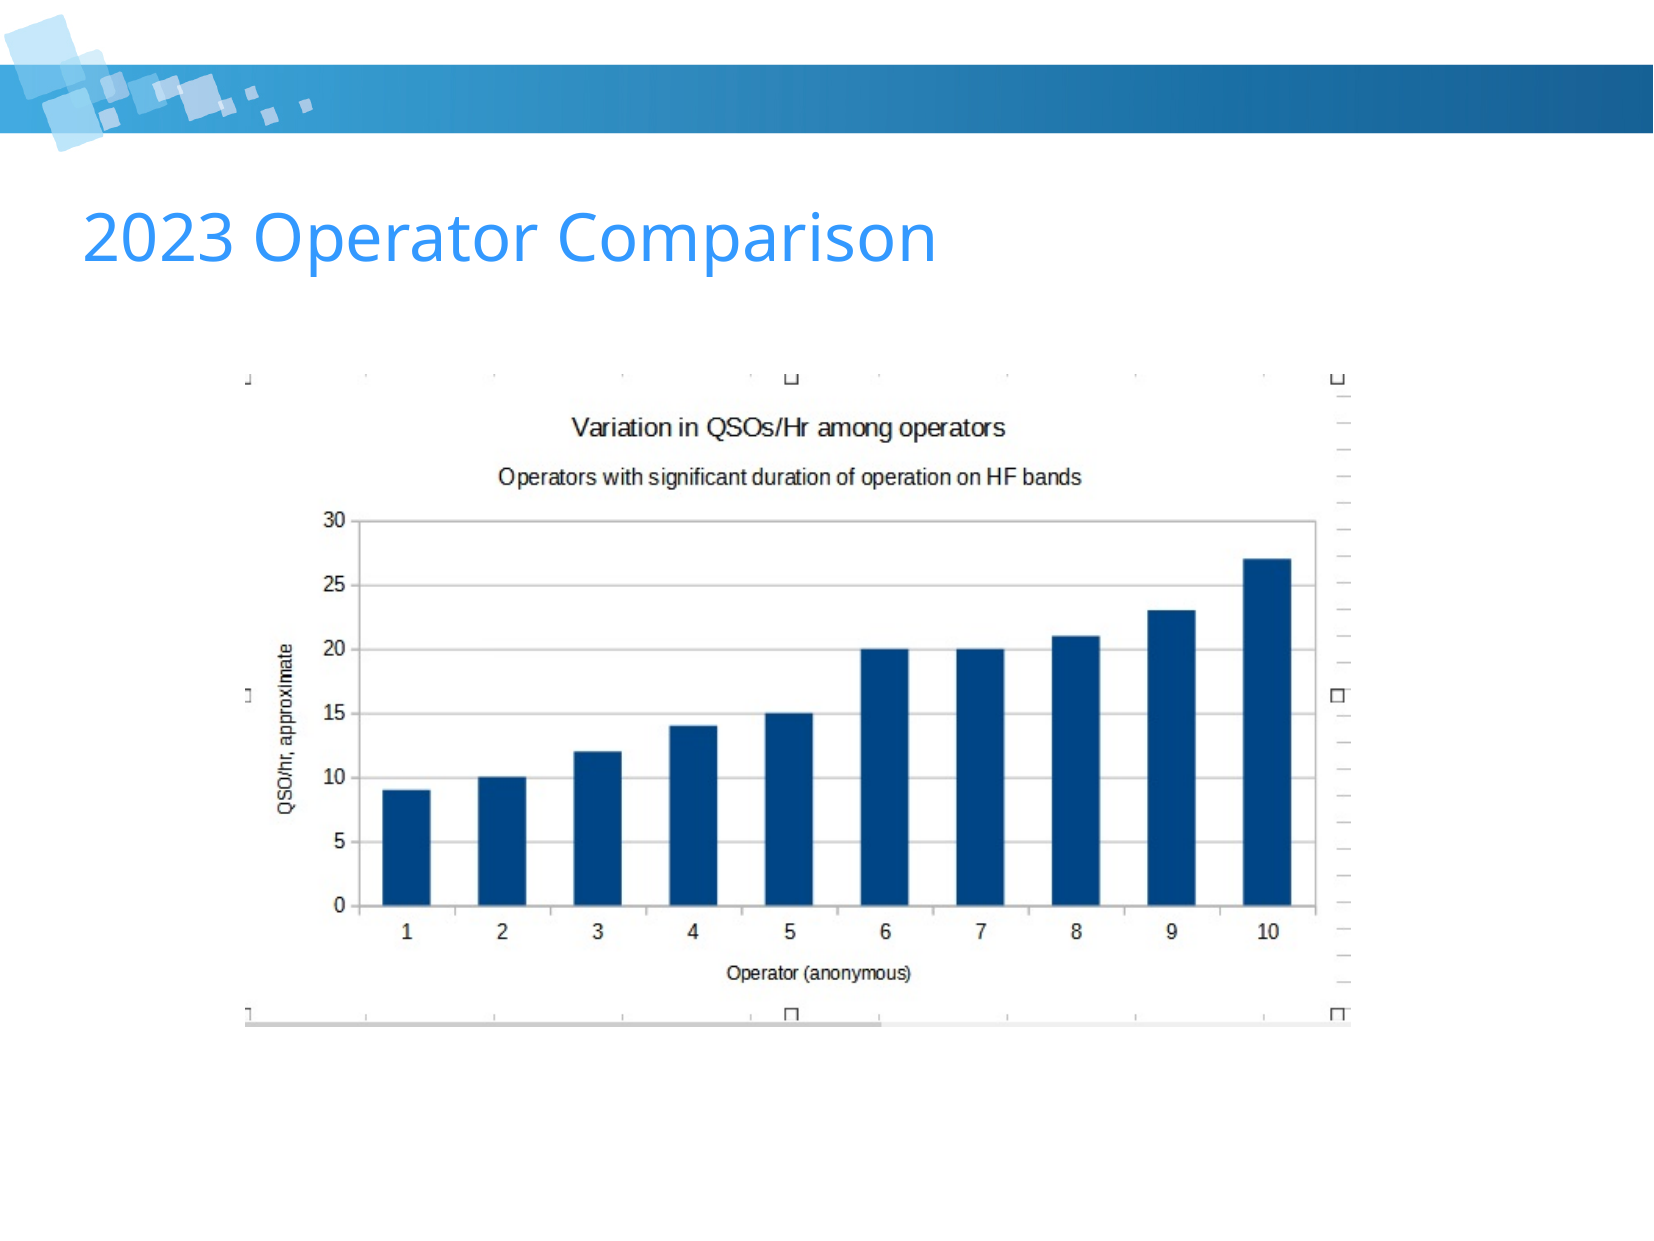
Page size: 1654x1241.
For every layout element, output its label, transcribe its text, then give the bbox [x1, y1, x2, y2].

picture [0, 0, 1653, 1238]
title 2023 Operator Comparison [82, 132, 1571, 340]
